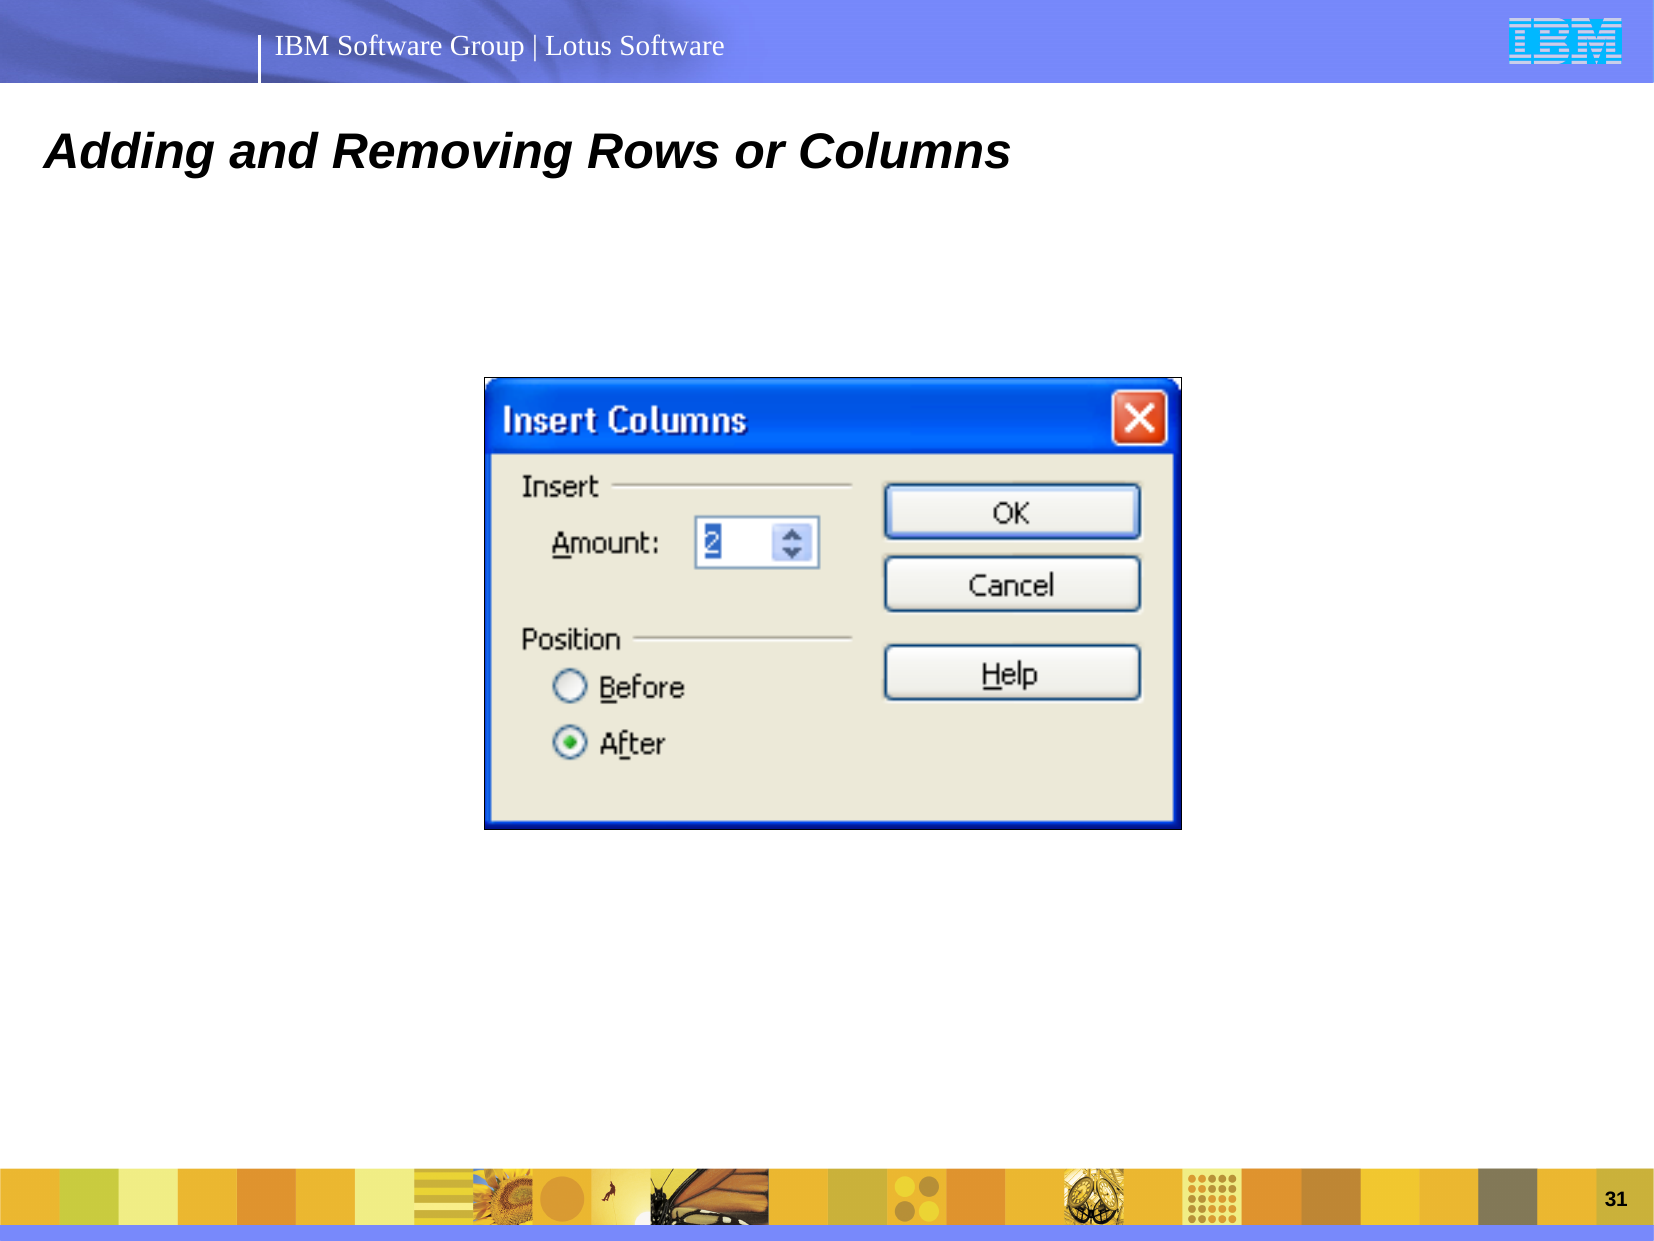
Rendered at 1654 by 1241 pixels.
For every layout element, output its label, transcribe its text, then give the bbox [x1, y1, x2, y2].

picture [0, 1168, 1654, 1225]
title Adding and Removing Rows or Columns [28, 117, 1520, 224]
picture [0, 0, 1654, 83]
picture [484, 377, 1182, 830]
